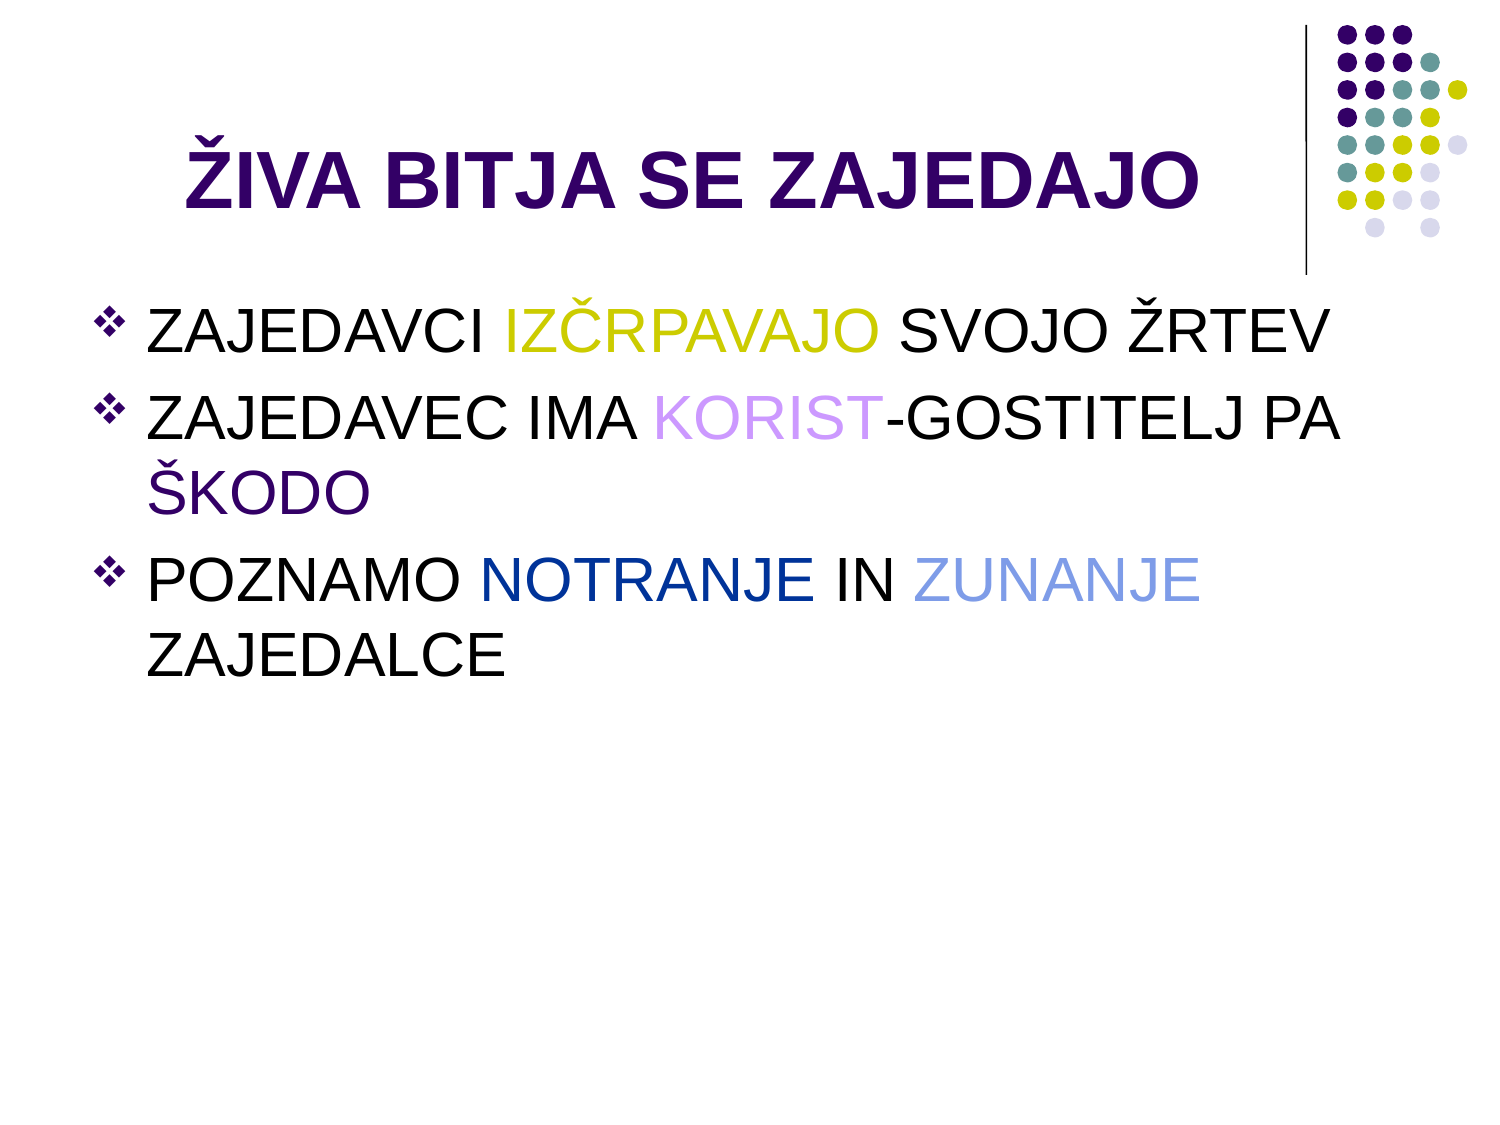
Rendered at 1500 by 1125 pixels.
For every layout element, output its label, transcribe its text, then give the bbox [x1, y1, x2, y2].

title ŽIVA BITJA SE ZAJEDAJO [75, 20, 1313, 233]
list ZAJEDAVCI IZČRPAVAJO SVOJO ŽRTEV ZAJEDAVEC IMA KORIST-GOSTITELJ PA ŠKODO POZNAMO NOTRANJE IN ZUNANJE ZAJEDALCE [75, 282, 1425, 1006]
